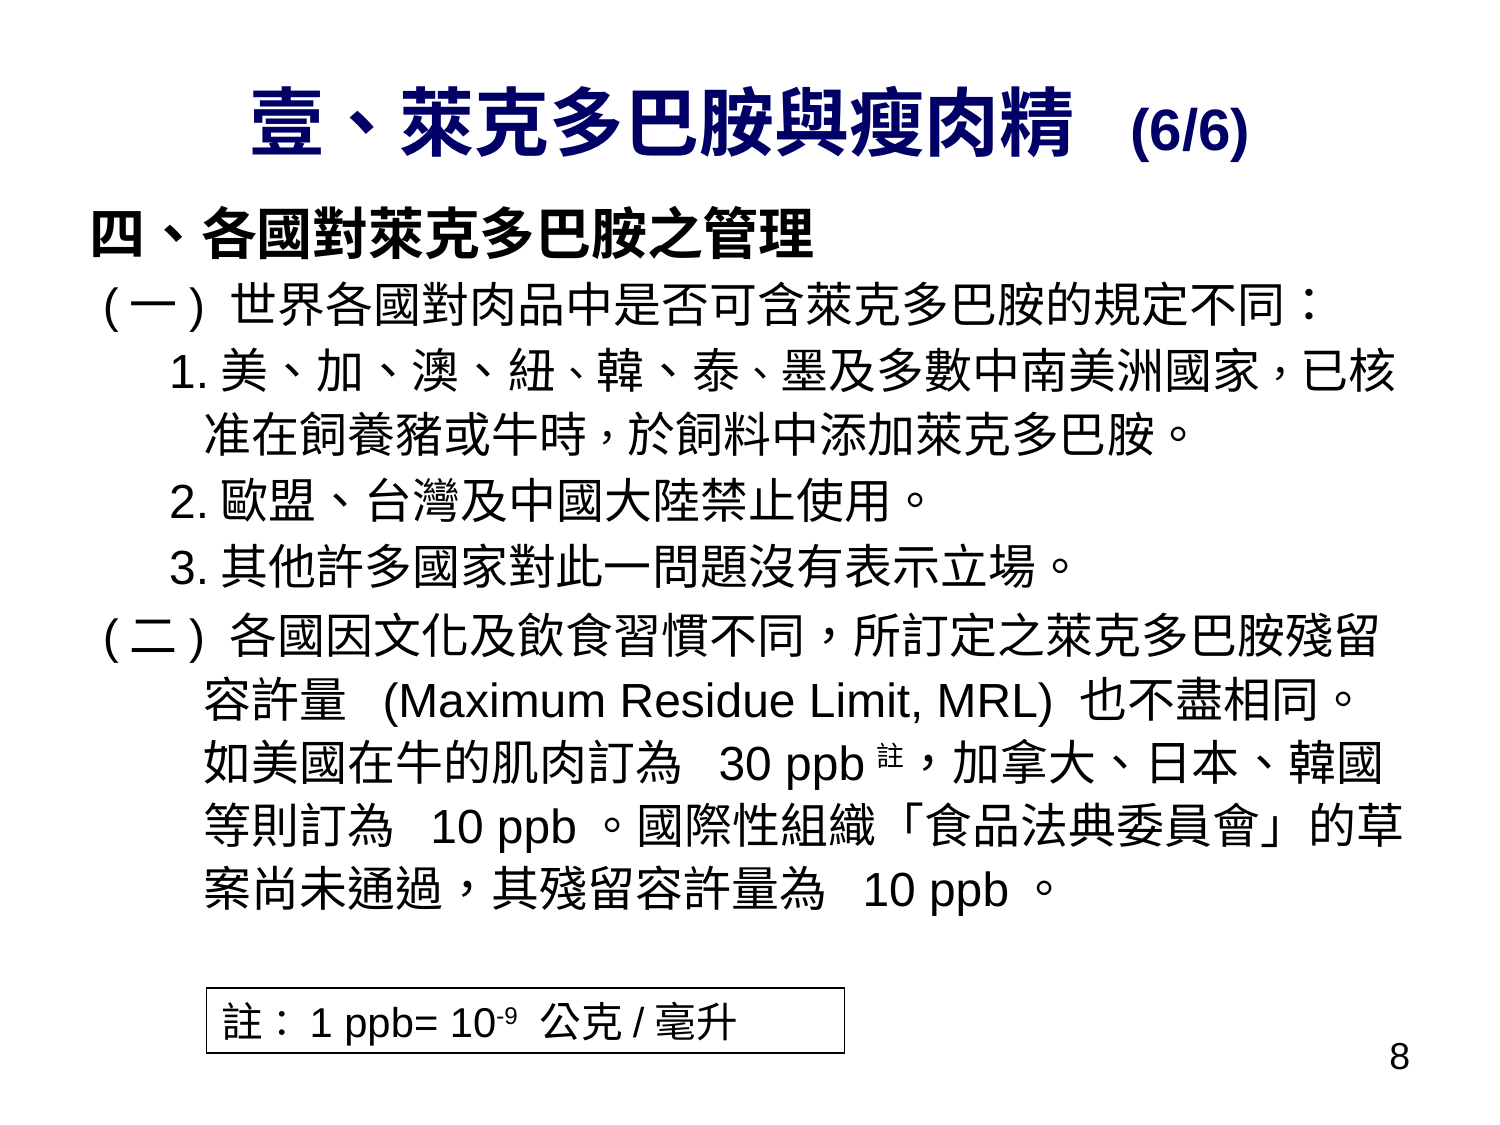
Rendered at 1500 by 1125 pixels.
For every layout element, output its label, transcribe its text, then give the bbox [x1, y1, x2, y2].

text_box 註：1 ppb= 10-9 公克/毫升 [206, 987, 845, 1054]
list 四、各國對萊克多巴胺之管理 (一) 世界各國對肉品中是否可含萊克多巴胺的規定不同： 1.美、加、澳、紐、韓、泰、墨及多數中南美洲國家，已核准在飼養豬或牛時，於飼料中添加萊克多巴胺。 2.歐盟、台灣及中國大陸禁止使用。 3.其他許多國家對此一問題沒有表示立場。 (二) 各國因文化及飲食習慣不同，所訂定之萊克多巴胺殘留容許量 (Maximum Residue Limit, MRL) 也不盡相同。如美國在牛的肌肉訂為 30 ppb註，加拿大、日本、韓國等則訂為 10 ppb。國際性組織「食品法典委員會」的草案尚未通過，其殘留容許量為 10 ppb。 [75, 184, 1426, 928]
title 壹、萊克多巴胺與瘦肉精 (6/6) [75, 45, 1426, 184]
